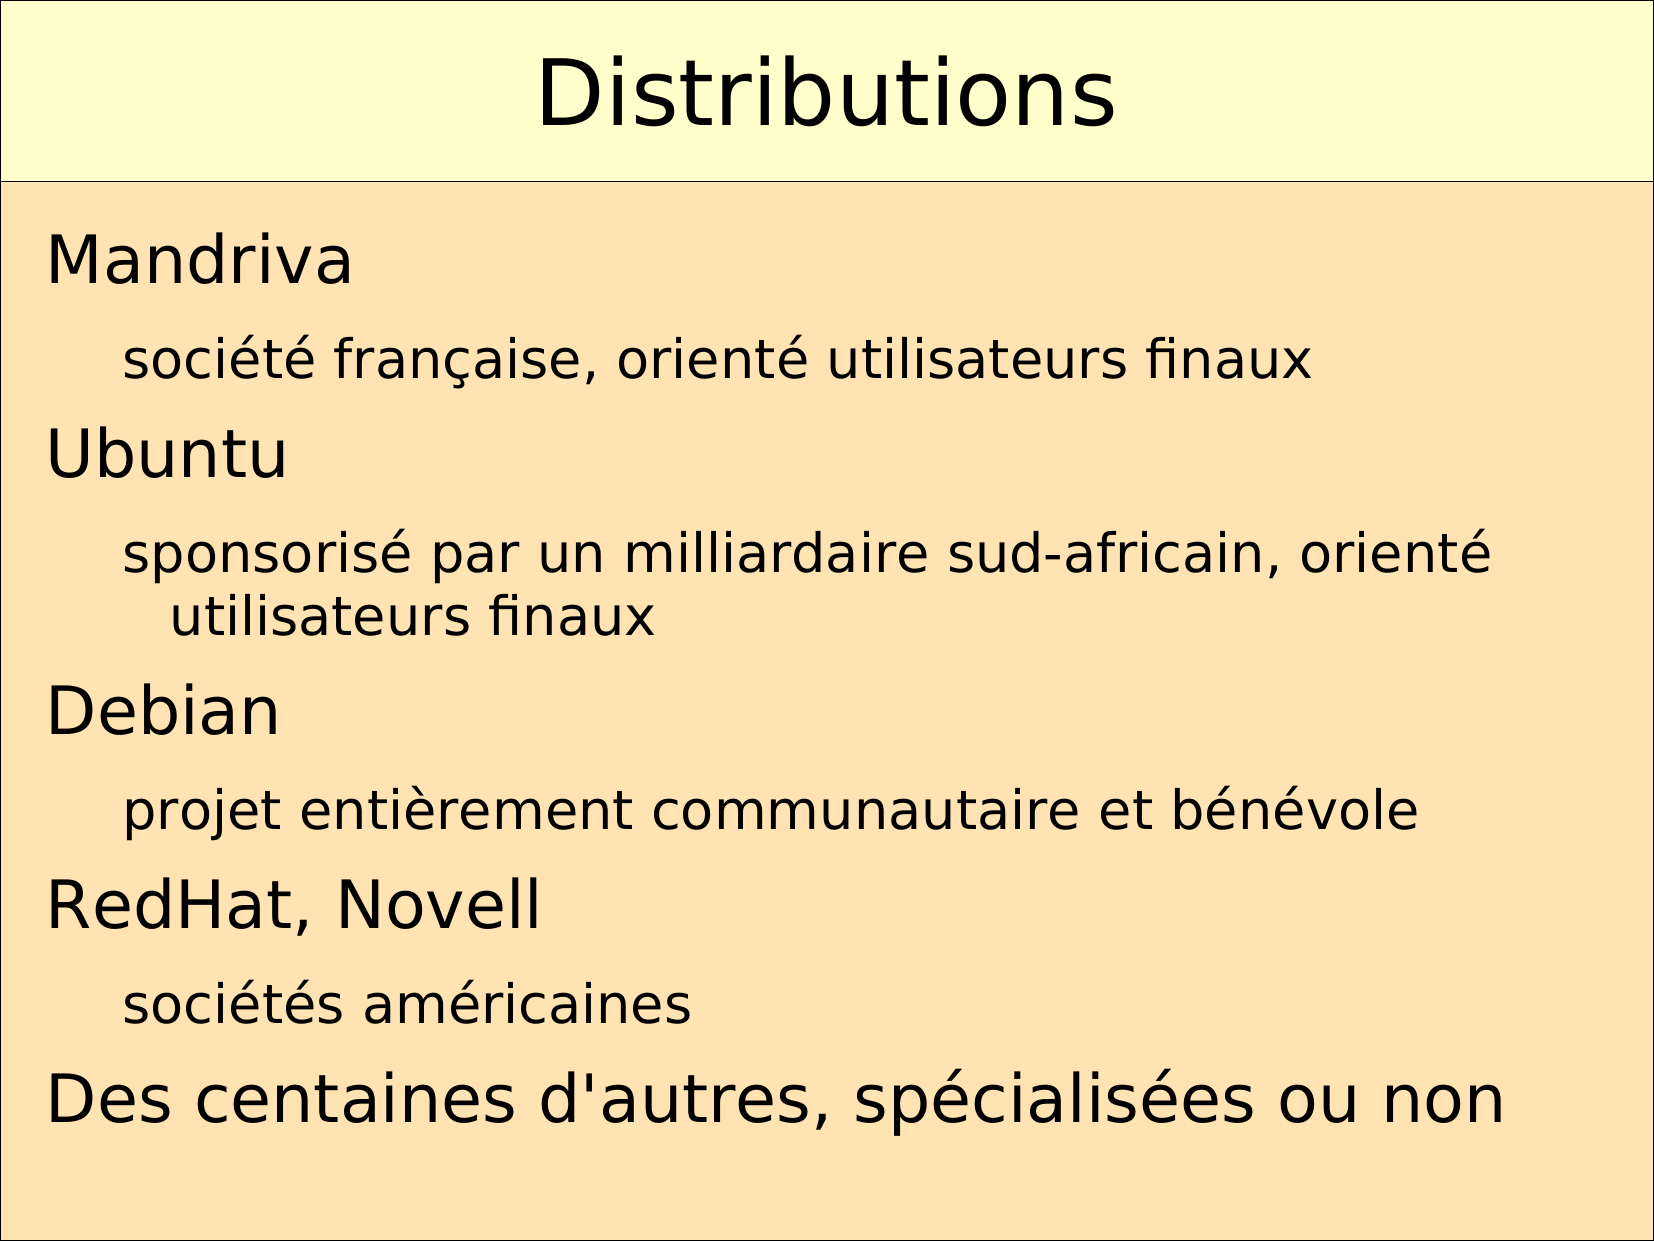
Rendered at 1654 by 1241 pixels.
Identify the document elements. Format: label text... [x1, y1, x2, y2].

title Distributions [0, 39, 1654, 147]
list Mandriva société française, orienté utilisateurs finaux Ubuntu sponsorisé par un milliardaire sud-africain, orienté utilisateurs finaux Debian projet entièrement communautaire et bénévole RedHat, Novell sociétés américaines Des centaines d'autres, spécialisées ou non [28, 221, 1601, 1210]
